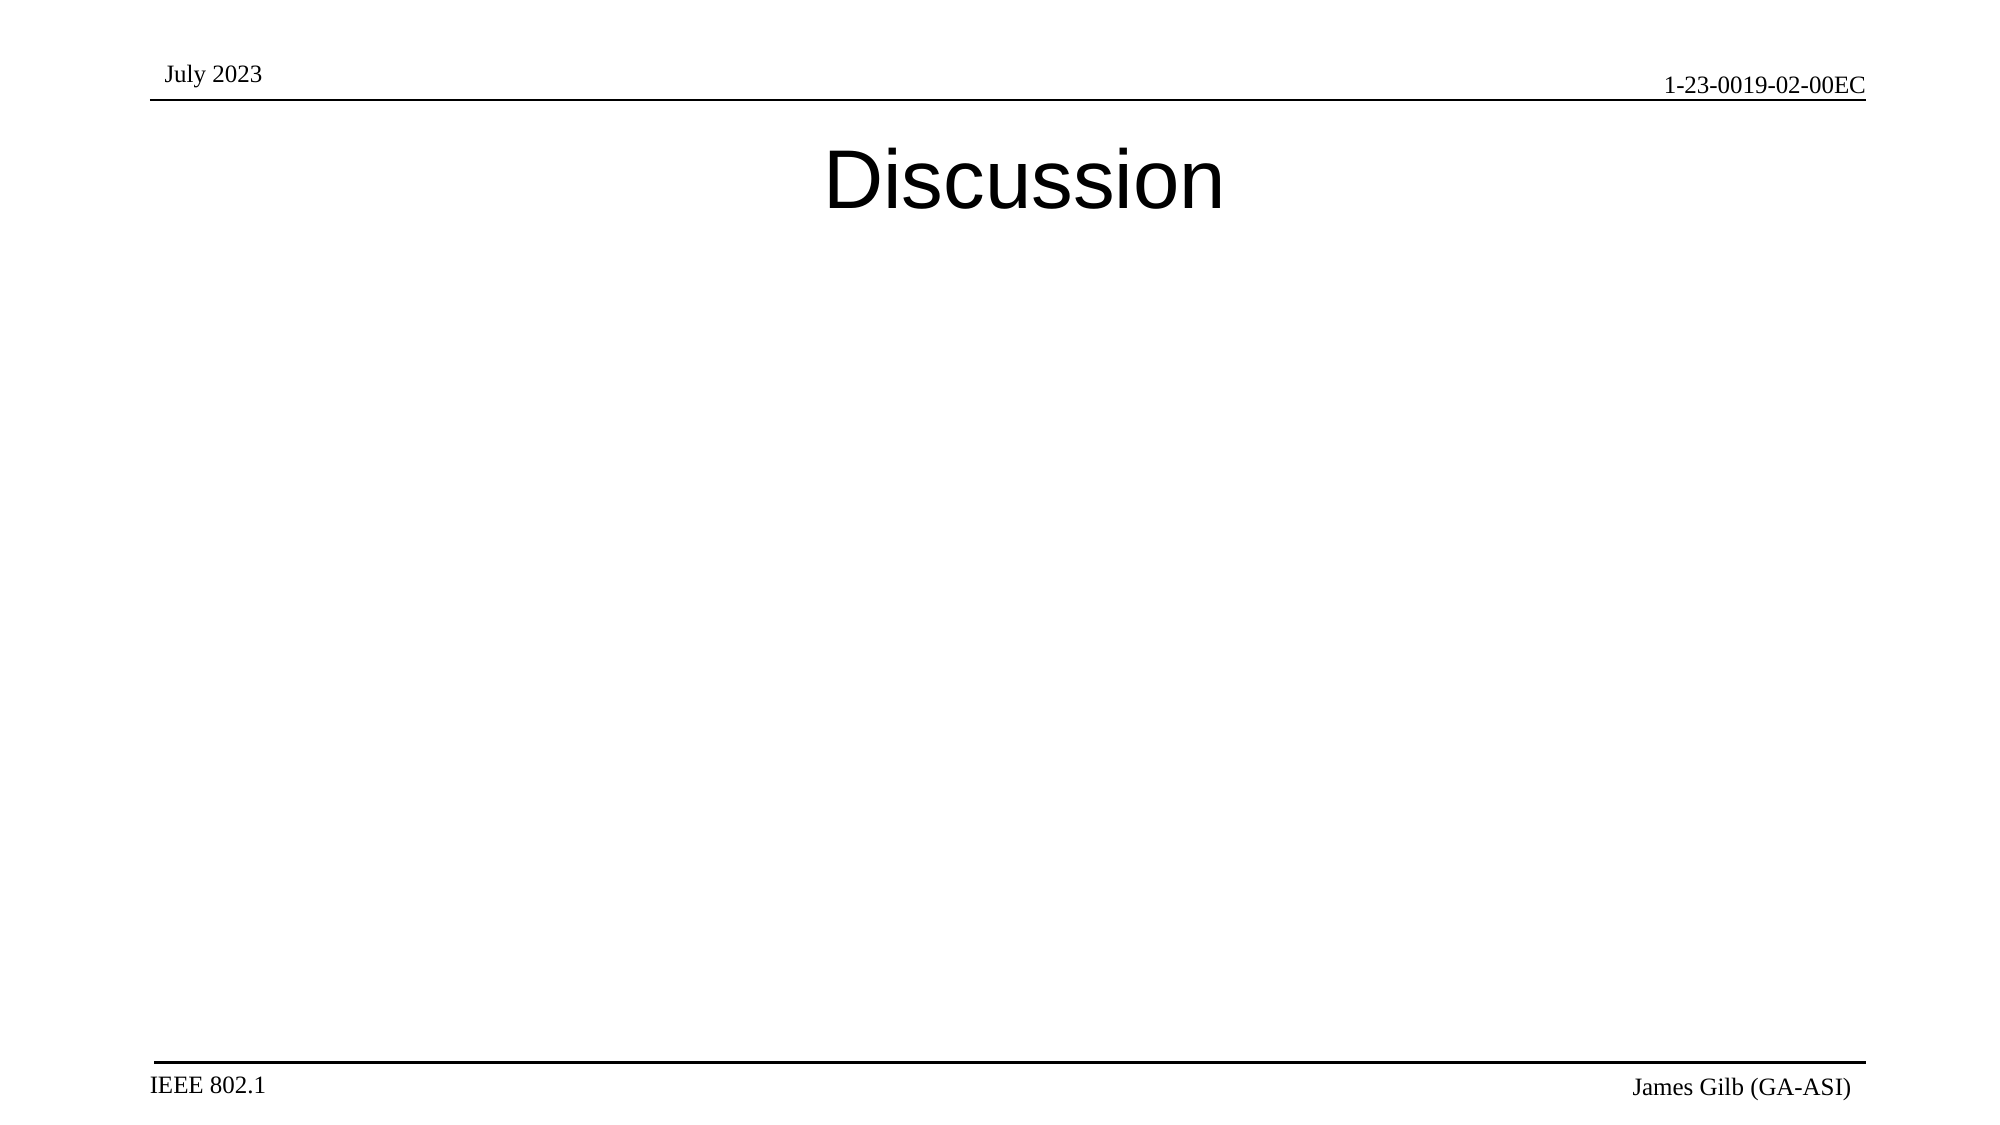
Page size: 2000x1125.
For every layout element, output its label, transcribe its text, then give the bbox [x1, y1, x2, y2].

title Discussion [149, 112, 1900, 238]
